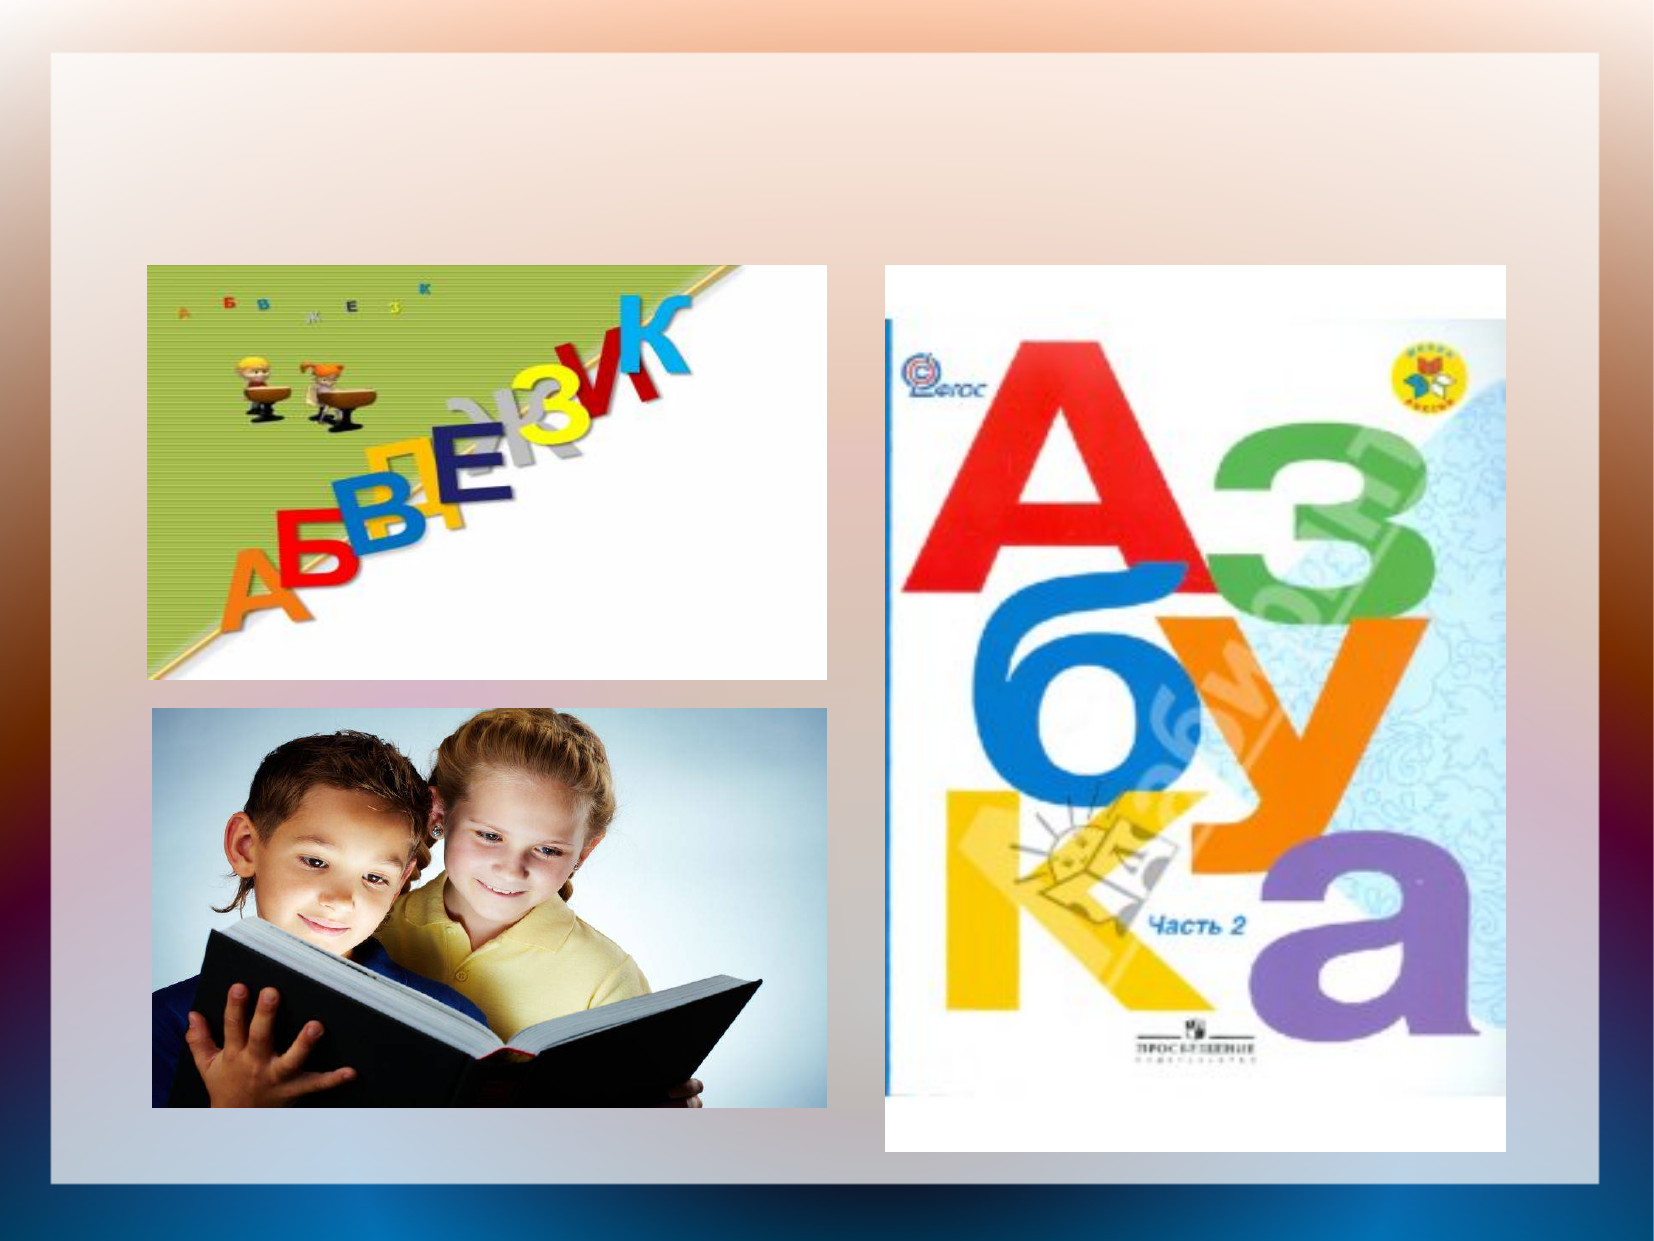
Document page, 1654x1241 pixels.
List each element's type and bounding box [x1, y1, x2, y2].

title [82, 55, 1571, 263]
picture [0, 0, 1654, 1241]
